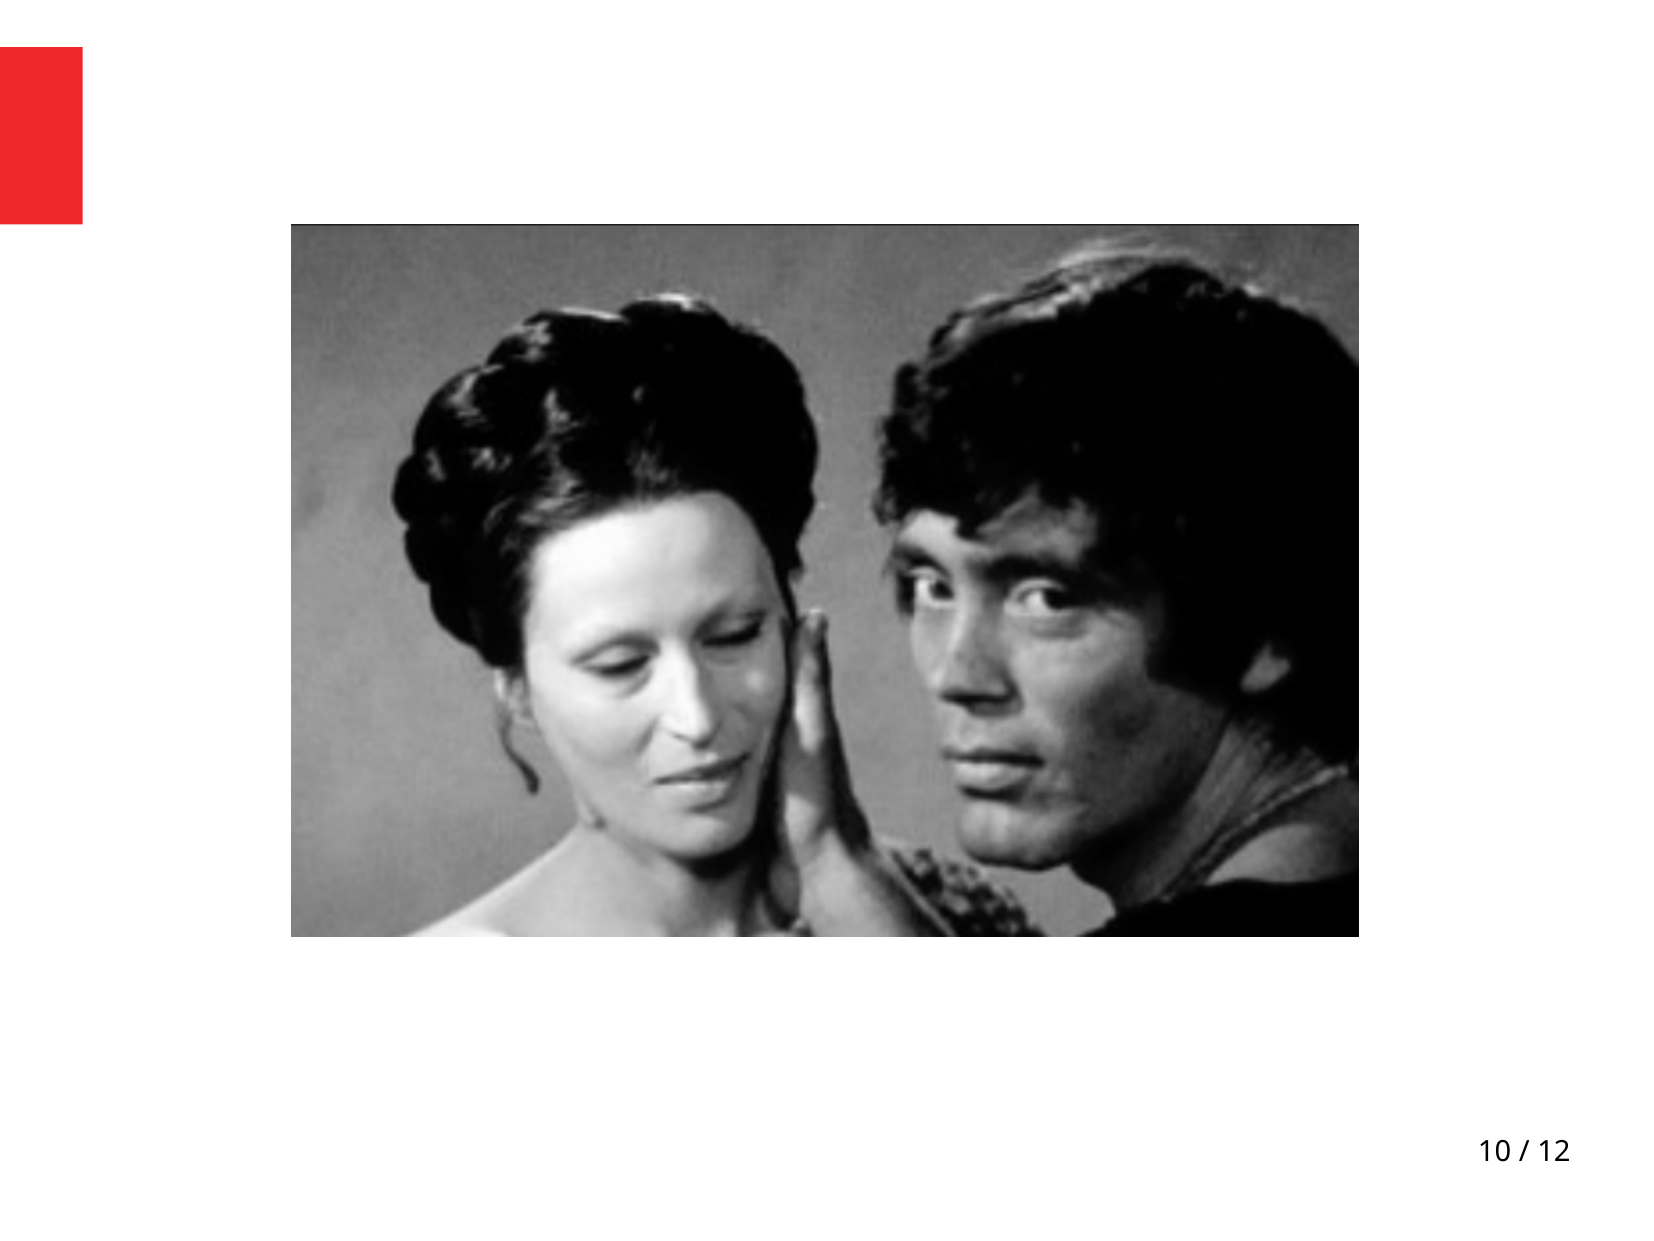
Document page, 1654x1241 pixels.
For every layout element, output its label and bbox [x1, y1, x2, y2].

picture [291, 224, 1359, 937]
